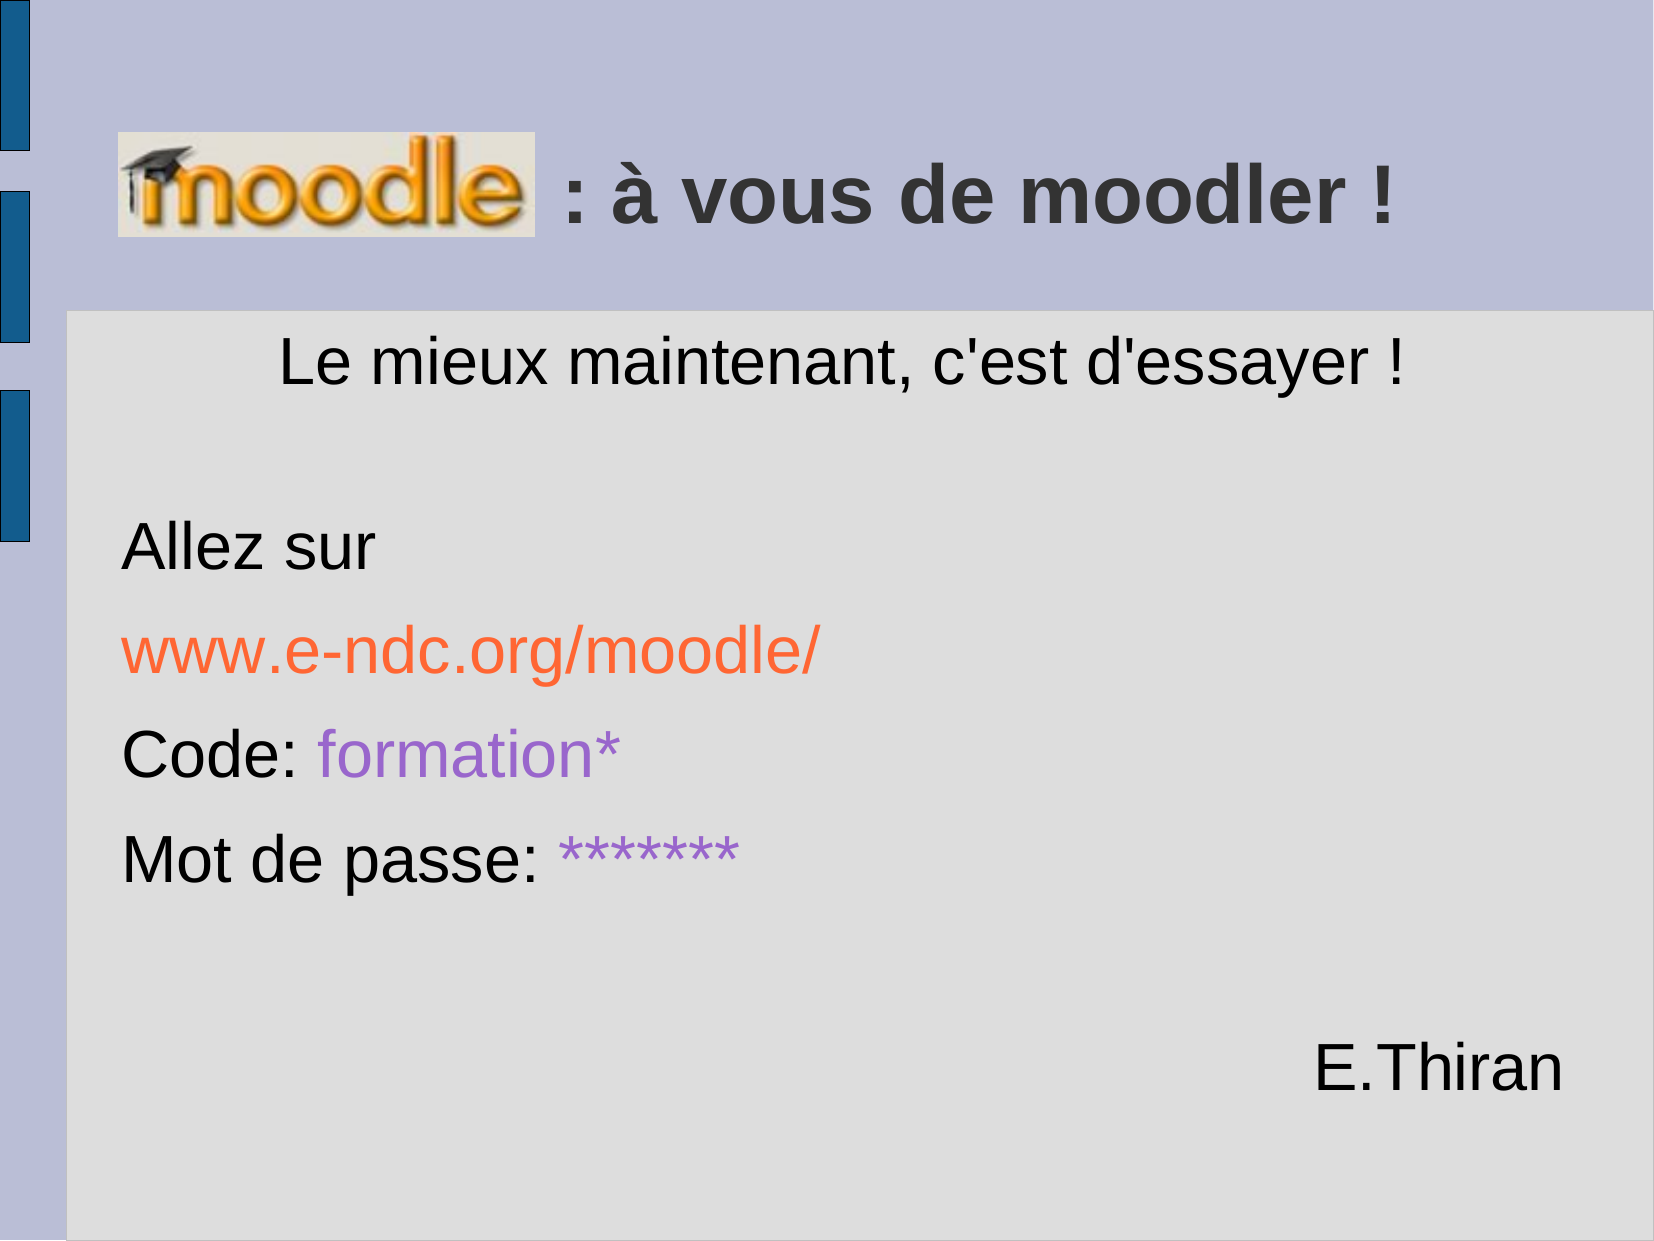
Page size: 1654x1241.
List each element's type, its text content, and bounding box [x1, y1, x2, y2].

picture [118, 132, 535, 237]
title : à vous de moodler ! [118, 91, 1534, 299]
list Le mieux maintenant, c'est d'essayer ! Allez sur www.e-ndc.org/moodle/ Code: formation* Mot de passe: ******* E.Thiran [121, 323, 1565, 1151]
